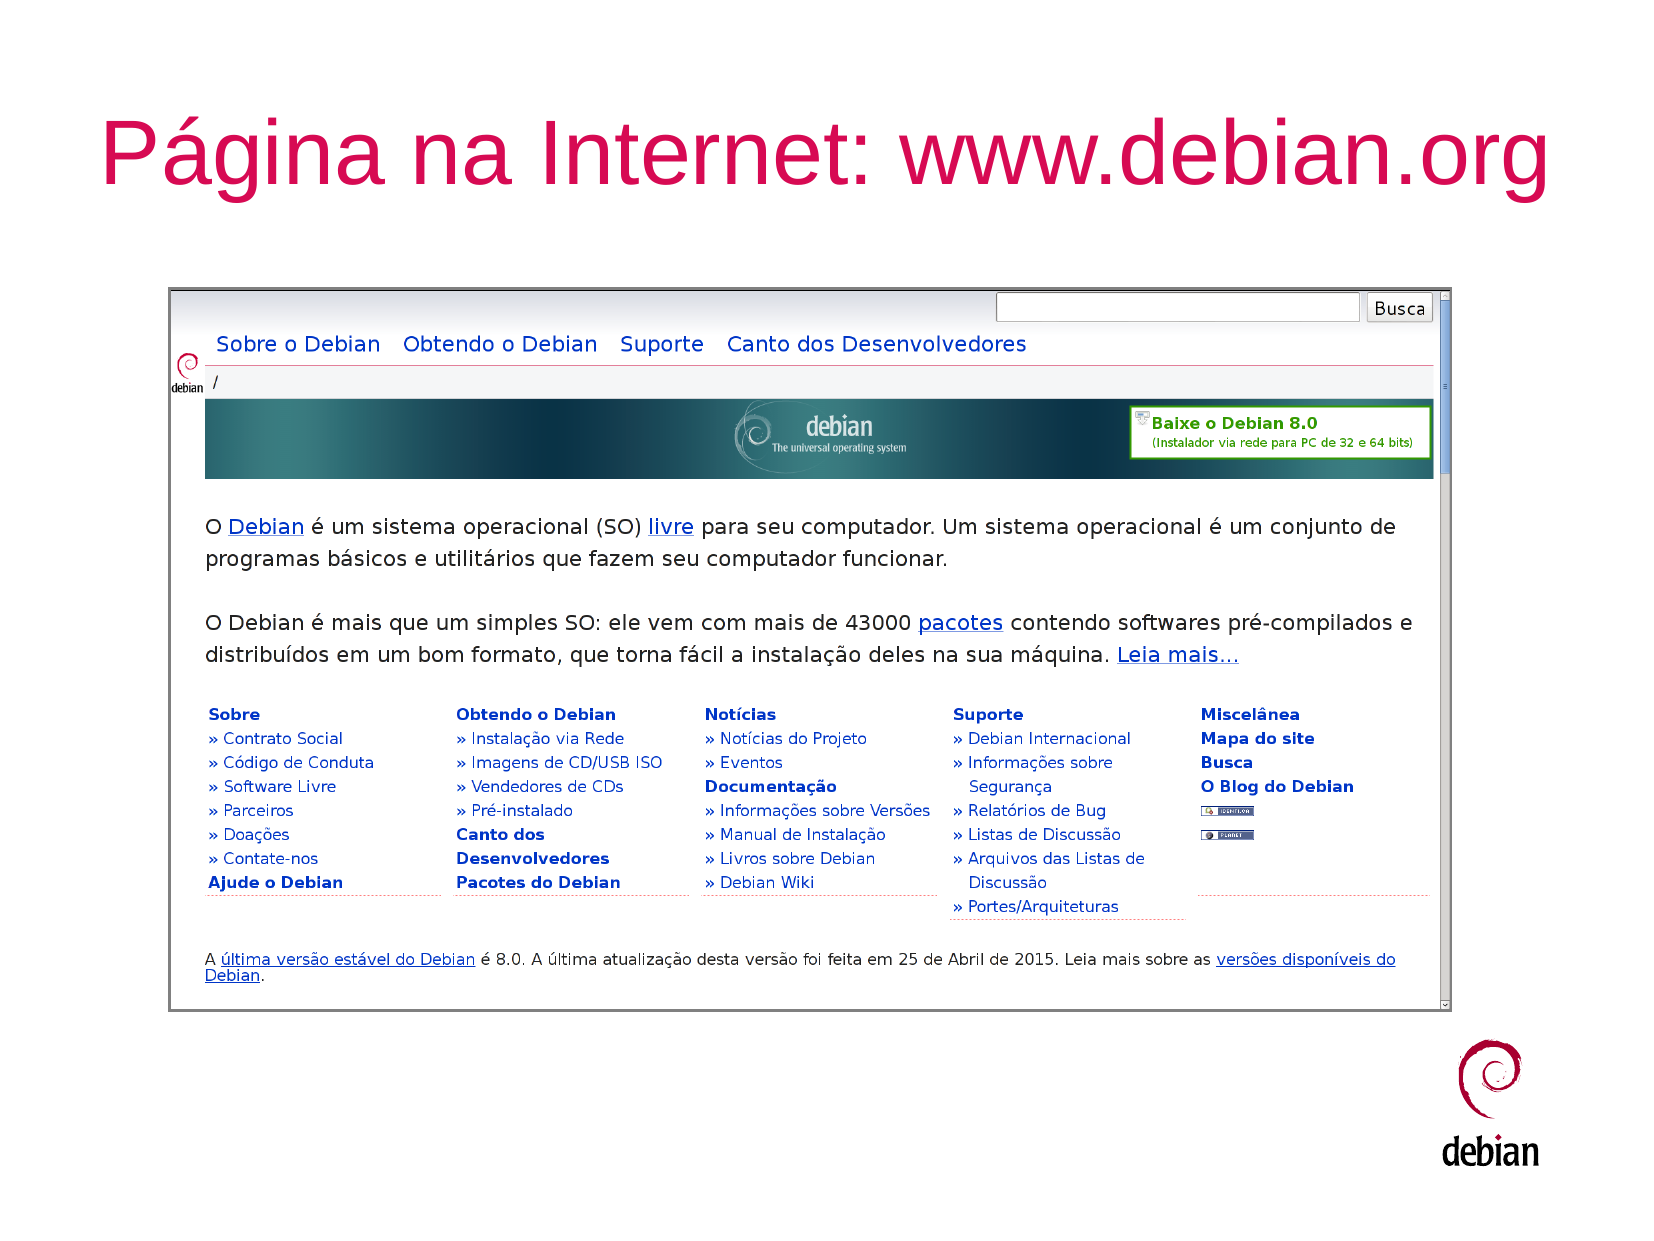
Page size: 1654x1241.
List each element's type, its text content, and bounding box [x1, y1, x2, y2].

picture [170, 290, 1450, 1010]
title Página na Internet: www.debian.org [82, 49, 1571, 257]
